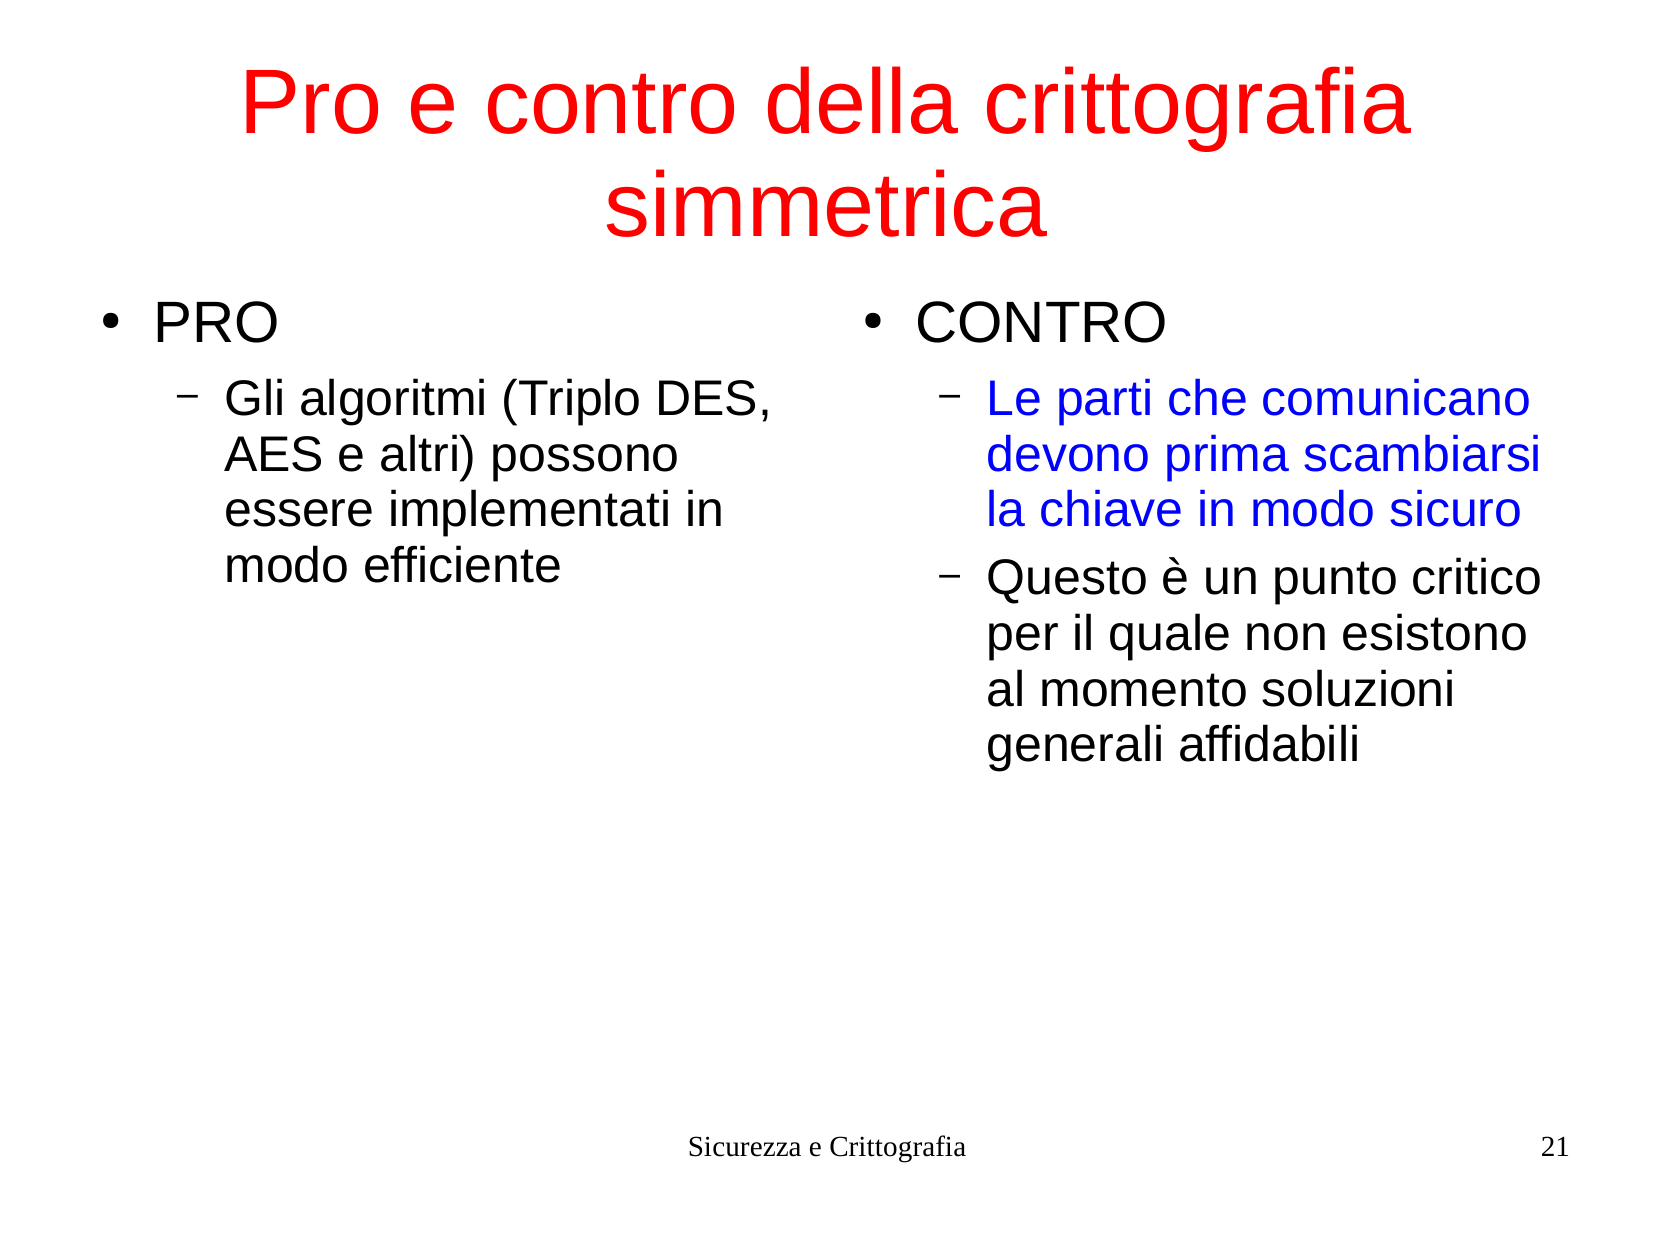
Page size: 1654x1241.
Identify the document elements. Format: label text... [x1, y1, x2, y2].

title Pro e contro della crittografia simmetrica [82, 49, 1571, 257]
list CONTRO Le parti che comunicano devono prima scambiarsi la chiave in modo sicuro Questo è un punto critico per il quale non esistono al momento soluzioni generali affidabili [844, 290, 1571, 1109]
list PRO Gli algoritmi (Triplo DES, AES e altri) possono essere implementati in modo efficiente [82, 290, 809, 1109]
